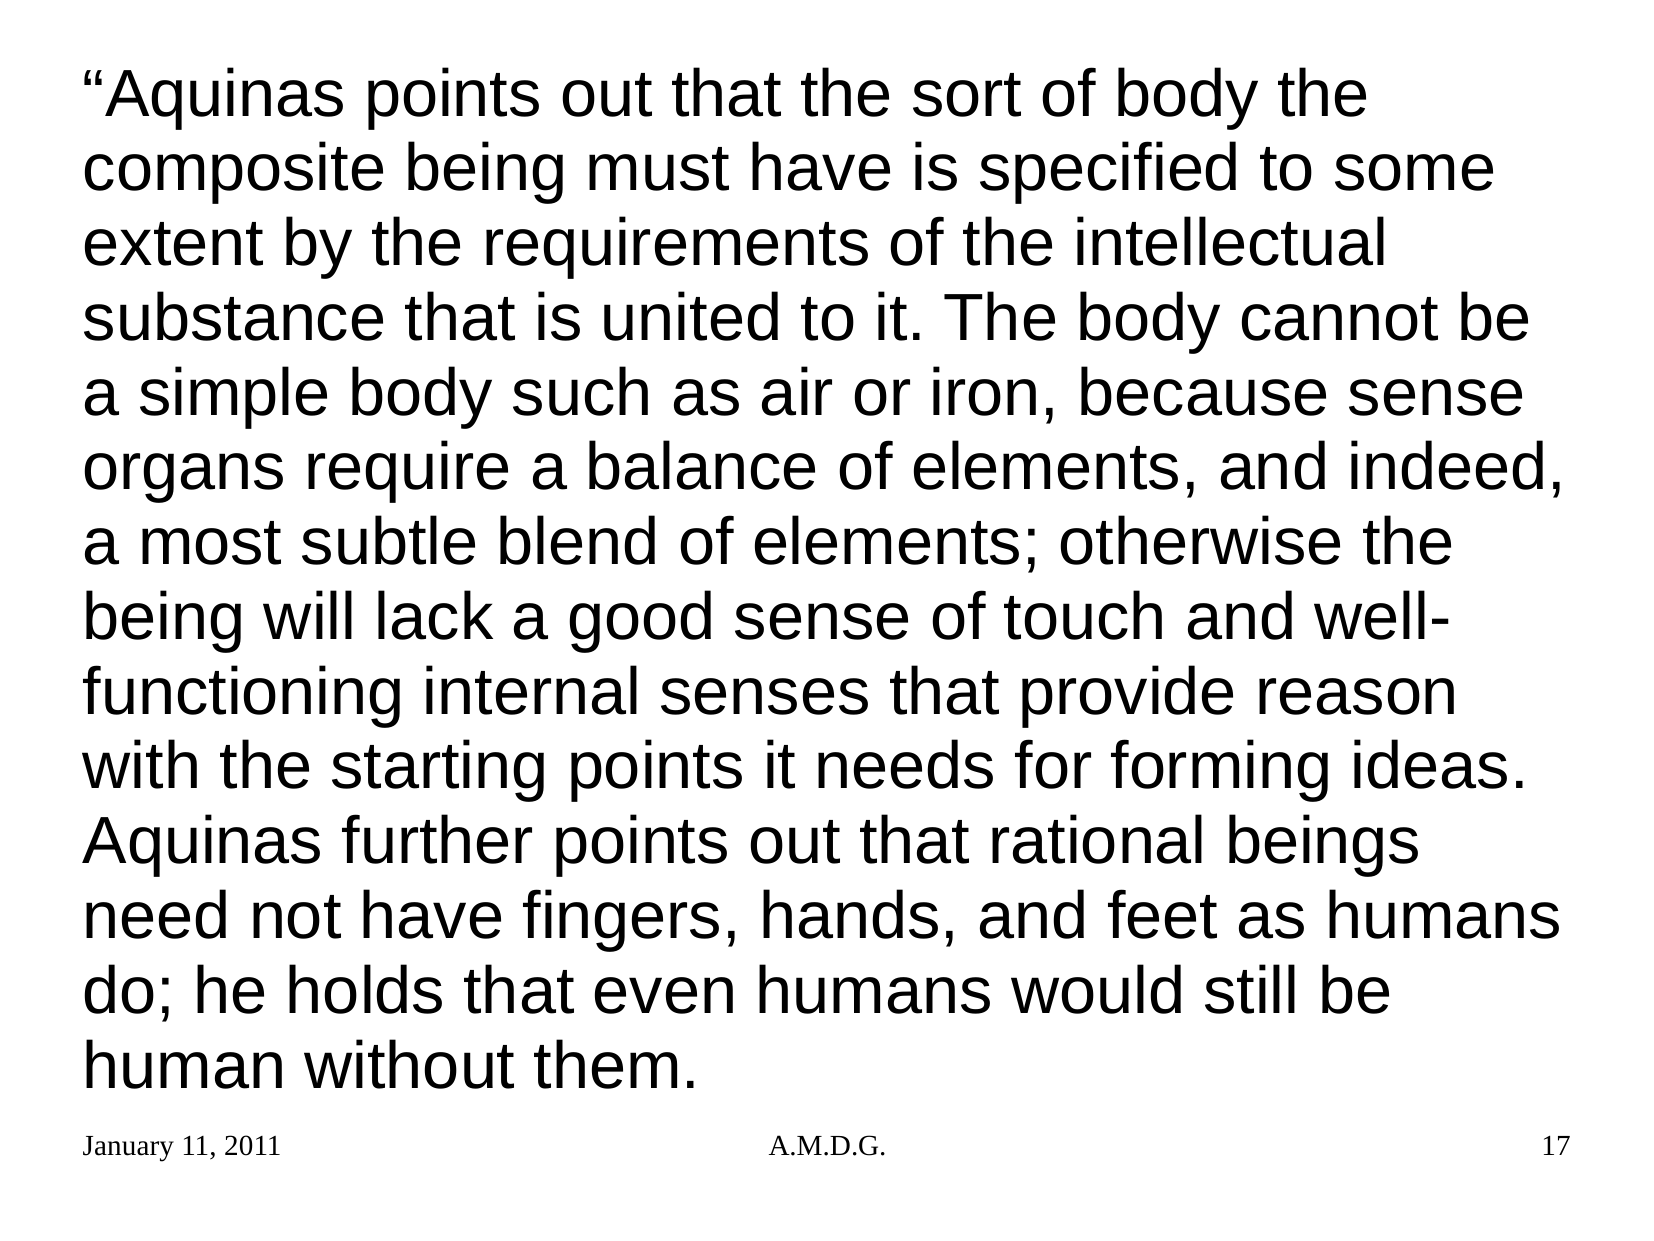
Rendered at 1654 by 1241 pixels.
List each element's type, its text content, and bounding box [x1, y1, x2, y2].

subtitle “Aquinas points out that the sort of body the composite being must have is specified to some extent by the requirements of the intellectual substance that is united to it. The body cannot be a simple body such as air or iron, because sense organs require a balance of elements, and indeed, a most subtle blend of elements; otherwise the being will lack a good sense of touch and well-functioning internal senses that provide reason with the starting points it needs for forming ideas. Aquinas further points out that rational beings need not have fingers, hands, and feet as humans do; he holds that even humans would still be human without them. [82, 49, 1571, 1109]
